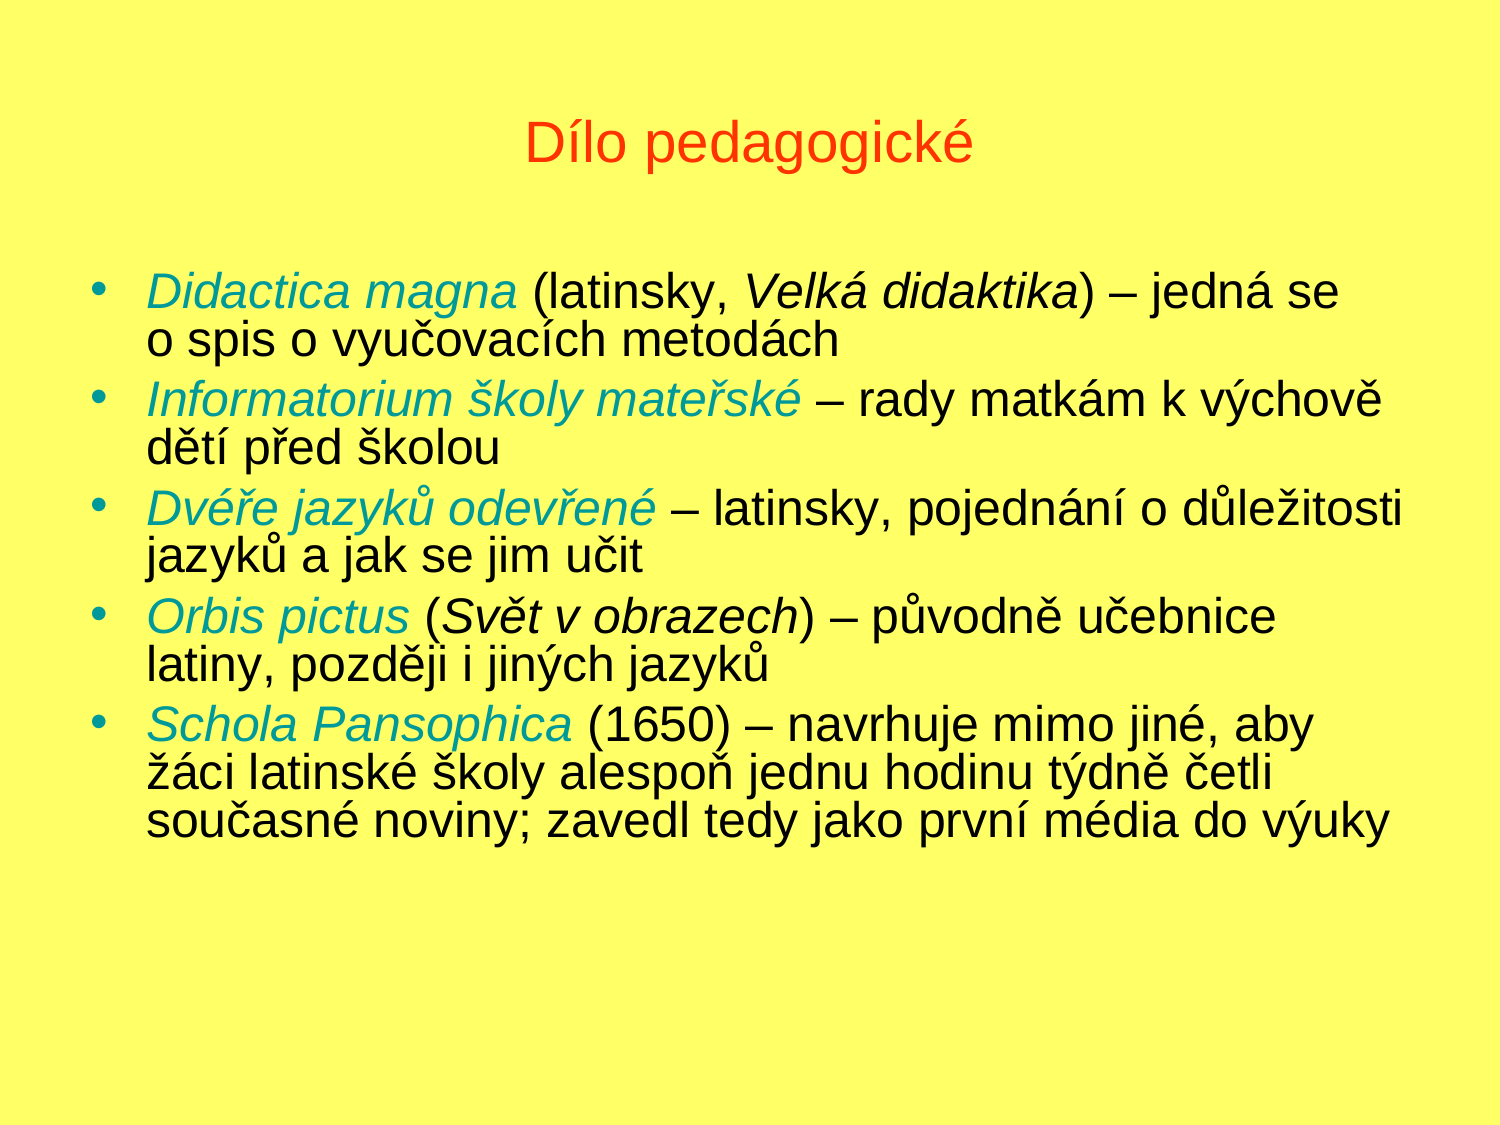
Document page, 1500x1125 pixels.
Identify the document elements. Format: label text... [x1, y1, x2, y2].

title Dílo pedagogické [75, 45, 1426, 233]
list Didactica magna (latinsky, Velká didaktika) – jedná se o spis o vyučovacích metodách Informatorium školy mateřské – rady matkám k výchově dětí před školou Dvéře jazyků odevřené – latinsky, pojednání o důležitosti jazyků a jak se jim učit Orbis pictus (Svět v obrazech) – původně učebnice latiny, později i jiných jazyků Schola Pansophica (1650) – navrhuje mimo jiné, aby žáci latinské školy alespoň jednu hodinu týdně četli současné noviny; zavedl tedy jako první média do výuky [75, 262, 1426, 1006]
